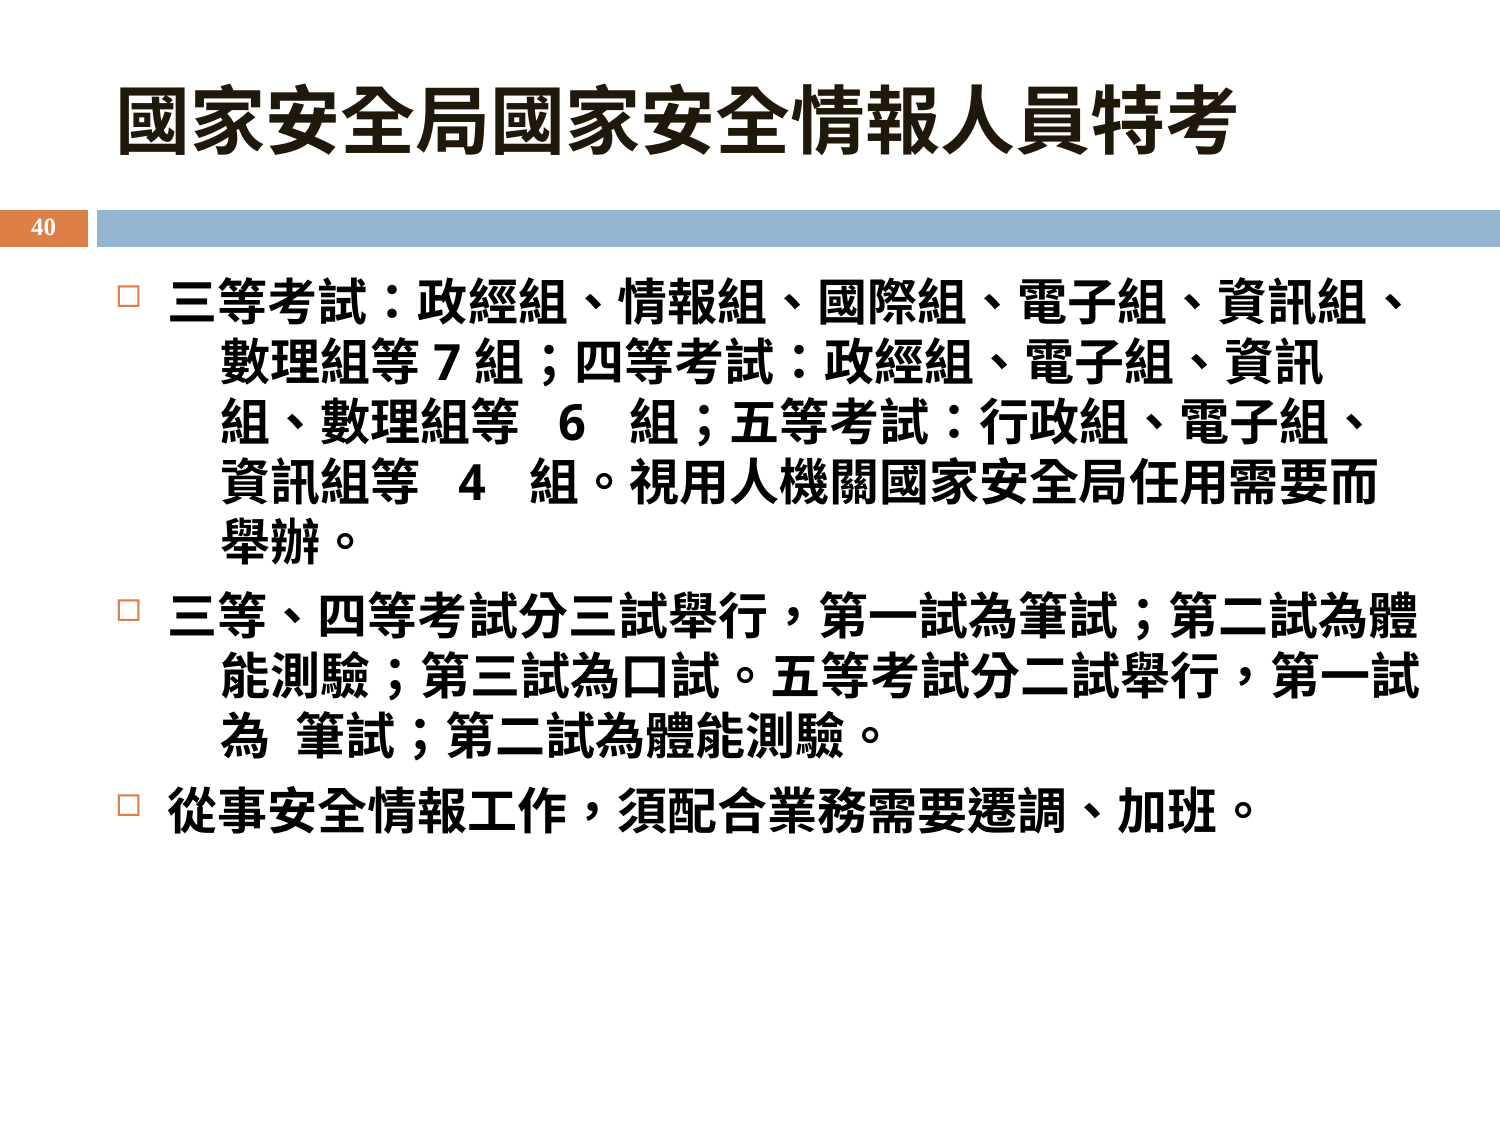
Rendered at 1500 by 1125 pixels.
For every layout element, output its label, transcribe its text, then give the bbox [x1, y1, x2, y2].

title 國家安全局國家安全情報人員特考 [100, 37, 1438, 201]
text_box 39 [0, 208, 88, 249]
list 三等考試：政經組、情報組、國際組、電子組、資訊組、數理組等7組；四等考試：政經組、電子組、資訊組、數理組等 6 組；五等考試：行政組、電子組、資訊組等 4 組。視用人機關國家安全局任用需要而舉辦。 三等、四等考試分三試舉行，第一試為筆試；第二試為體能測驗；第三試為口試。五等考試分二試舉行，第一試為 筆試；第二試為體能測驗。 從事安全情報工作，須配合業務需要遷調、加班。 [100, 262, 1438, 1000]
